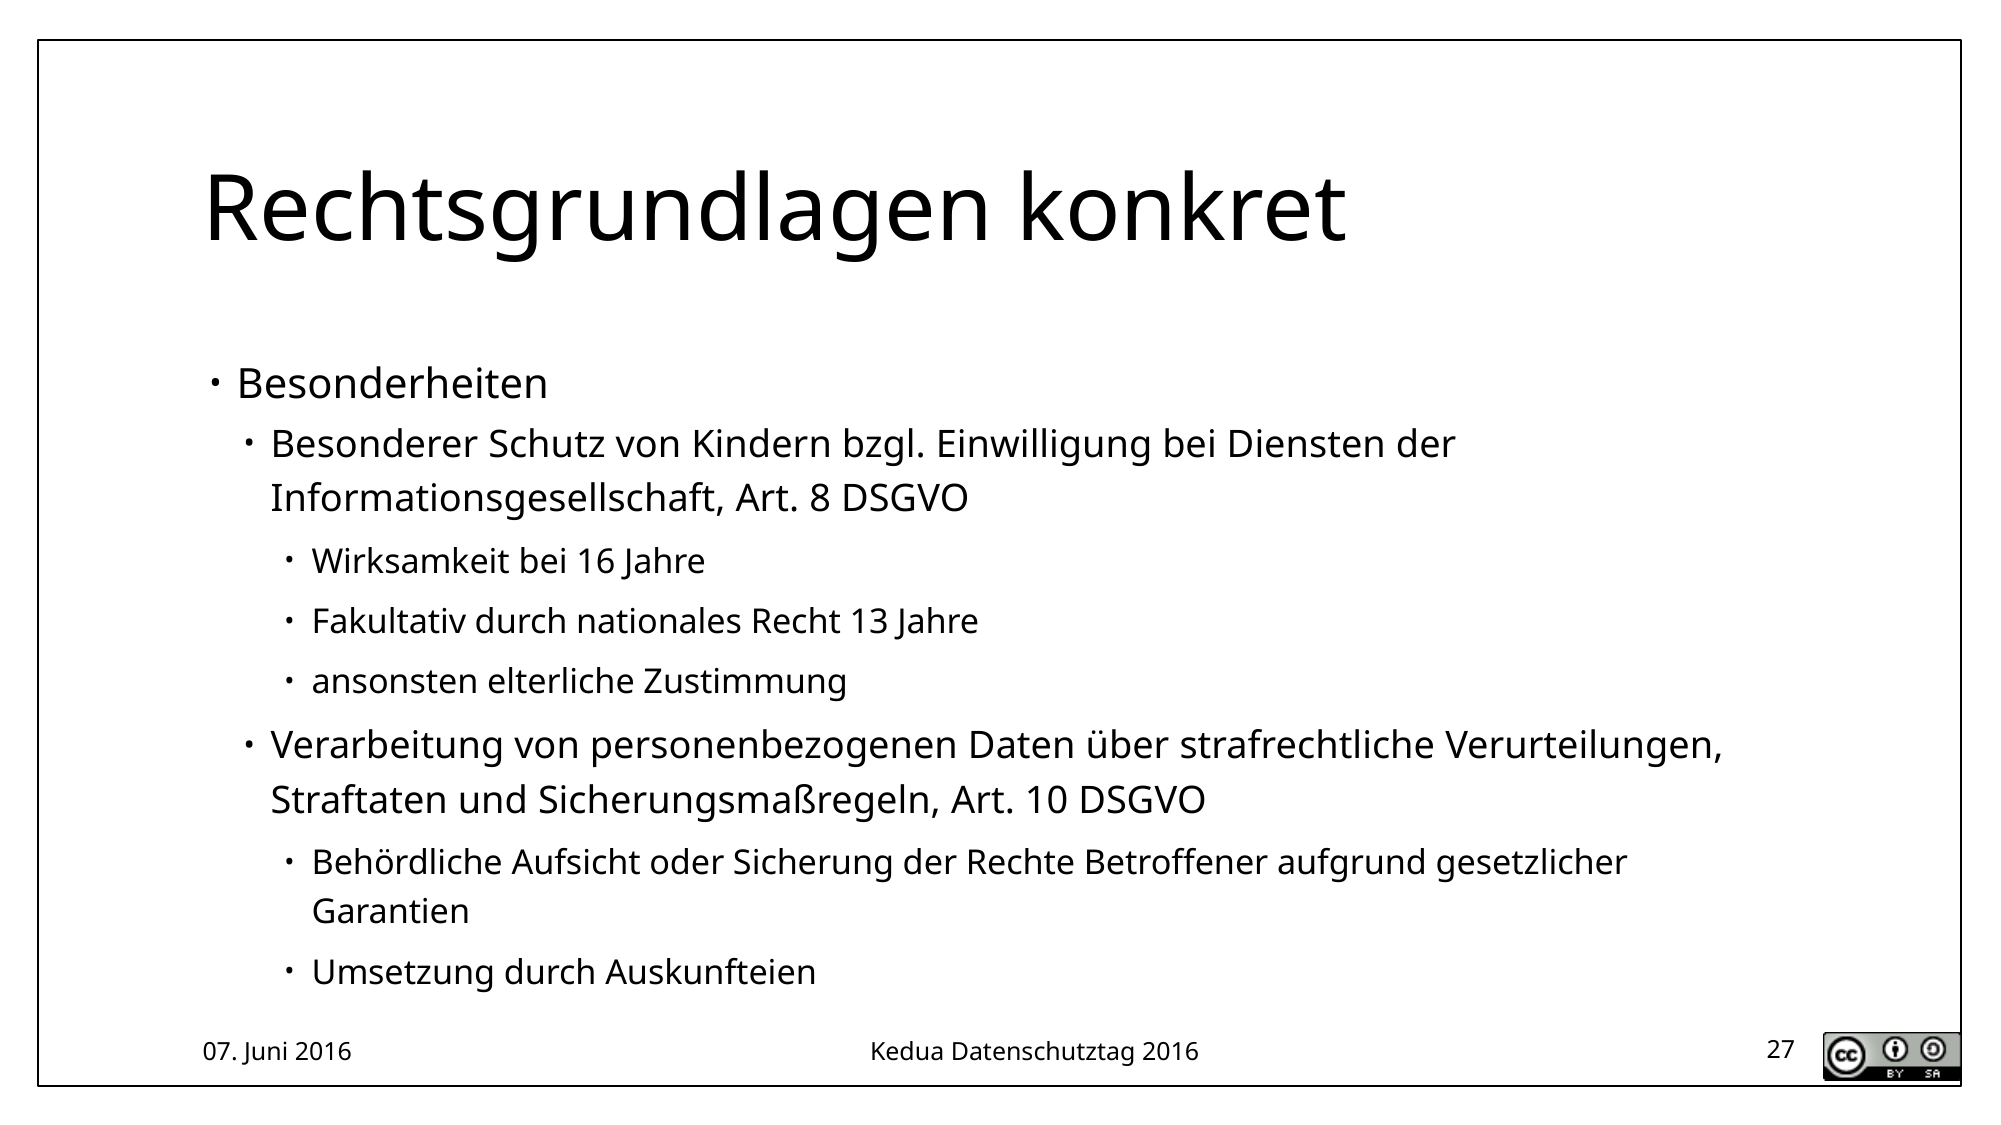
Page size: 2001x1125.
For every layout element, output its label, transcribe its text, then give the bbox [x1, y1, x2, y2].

list Besonderheiten Besonderer Schutz von Kindern bzgl. Einwilligung bei Diensten der Informationsgesellschaft, Art. 8 DSGVO Wirksamkeit bei 16 Jahre Fakultativ durch nationales Recht 13 Jahre ansonsten elterliche Zustimmung Verarbeitung von personenbezogenen Daten über strafrechtliche Verurteilungen, Straftaten und Sicherungsmaßregeln, Art. 10 DSGVO Behördliche Aufsicht oder Sicherung der Rechte Betroffener aufgrund gesetzlicher Garantien Umsetzung durch Auskunfteien [187, 337, 1808, 1000]
slide_number <Foliennummer> [1530, 1020, 1811, 1081]
title Rechtsgrundlagen konkret [187, 99, 1808, 323]
picture [1823, 1032, 1962, 1081]
footer Kedua Datenschutztag 2016 [647, 1020, 1422, 1081]
slide_number 07. Juni 2016 [187, 1020, 570, 1081]
